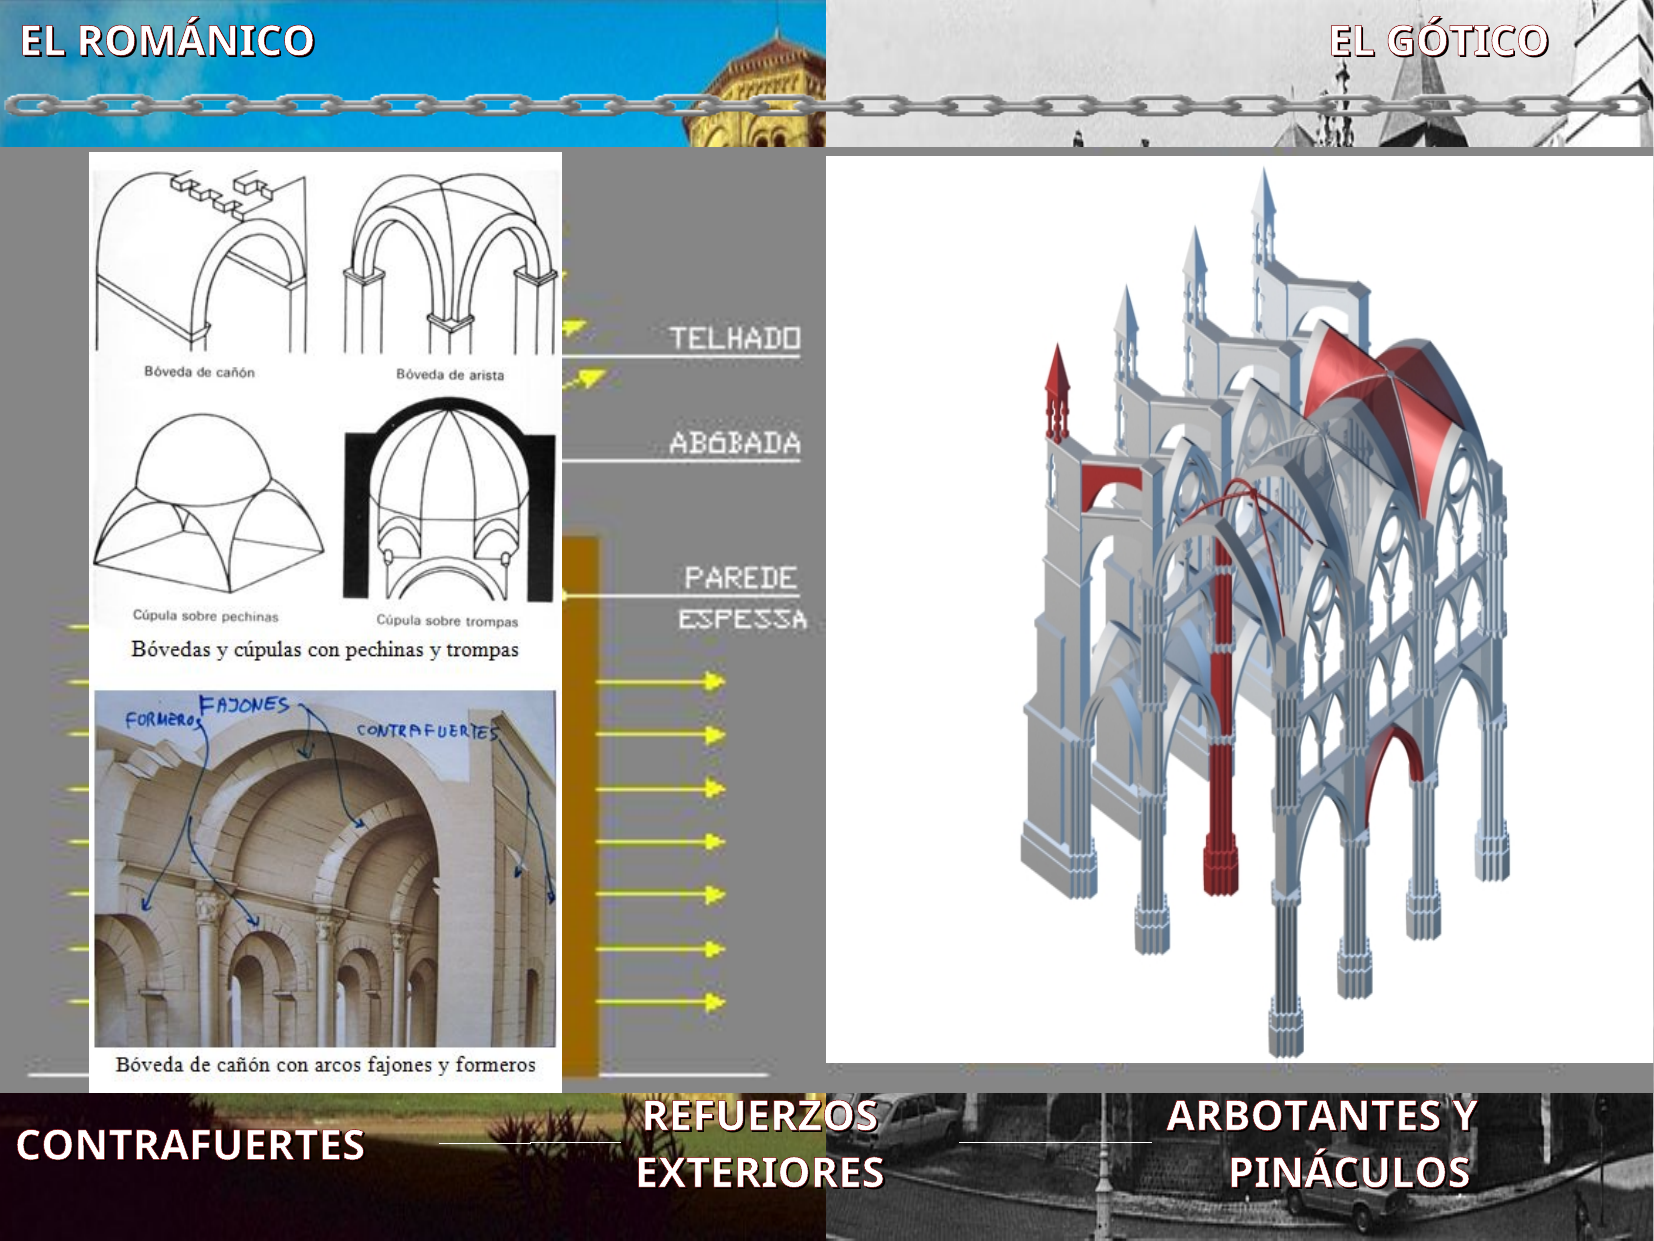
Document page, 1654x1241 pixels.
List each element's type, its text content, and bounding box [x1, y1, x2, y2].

text_box REFUERZOS EXTERIORES [620, 1093, 960, 1191]
text_box EL GÓTICO [1313, 3, 1597, 67]
picture [0, 0, 1654, 1241]
text_box ARBOTANTES Y PINÁCULOS [1151, 1093, 1548, 1191]
text_box CONTRAFUERTES [0, 1107, 440, 1172]
text_box EL ROMÁNICO [4, 3, 370, 67]
